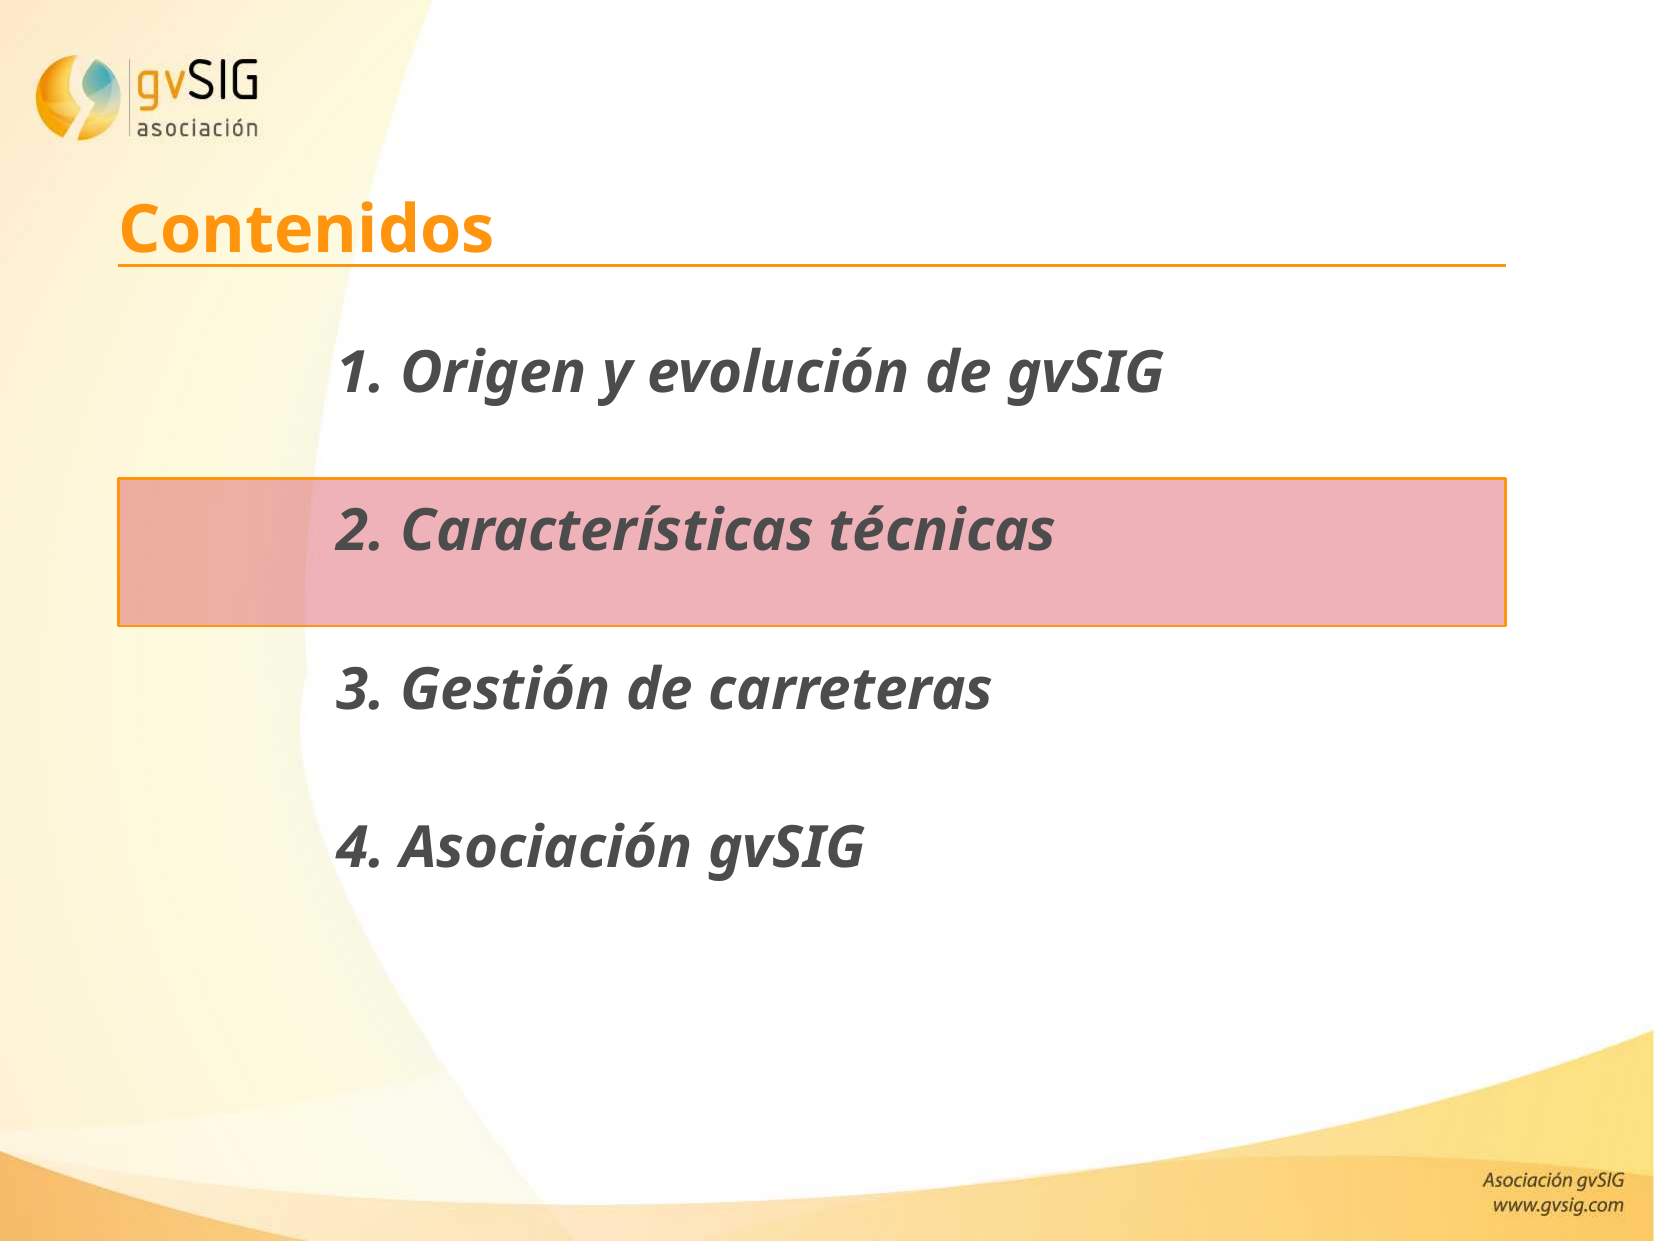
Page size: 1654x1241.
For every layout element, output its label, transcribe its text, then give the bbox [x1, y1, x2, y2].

title Contenidos [118, 177, 1607, 276]
title 1. Origen y evolución de gvSIG 2. Características técnicas 3. Gestión de carreteras 4. Asociación gvSIG [336, 381, 1300, 992]
picture [0, 0, 1654, 1241]
text_box [1300, 478, 1506, 626]
text_box [118, 478, 336, 626]
